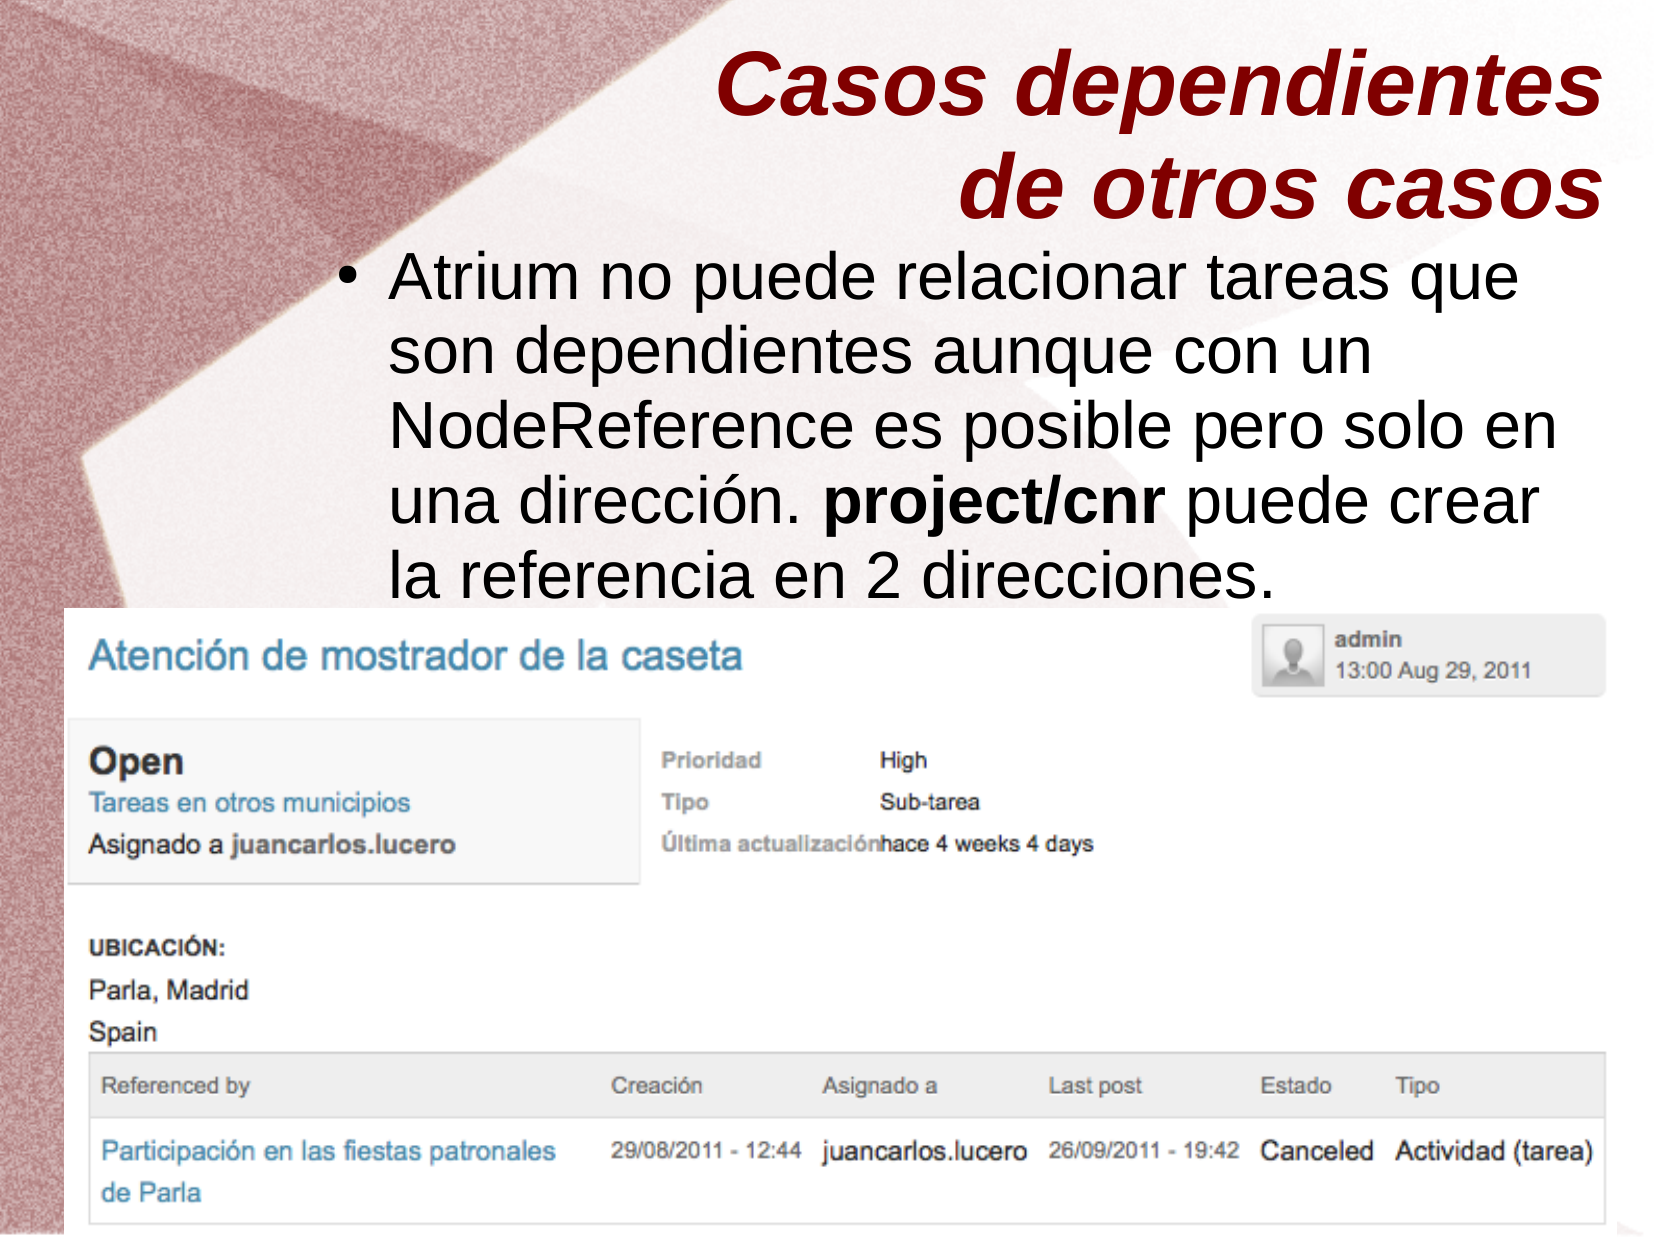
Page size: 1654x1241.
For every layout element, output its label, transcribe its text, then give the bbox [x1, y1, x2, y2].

picture [0, 0, 1654, 1241]
title Casos dependientes de otros casos [596, 31, 1607, 239]
list Atrium no puede relacionar tareas que son dependientes aunque con un NodeReference es posible pero solo en una dirección. project/cnr puede crear la referencia en 2 direcciones. [318, 238, 1594, 608]
